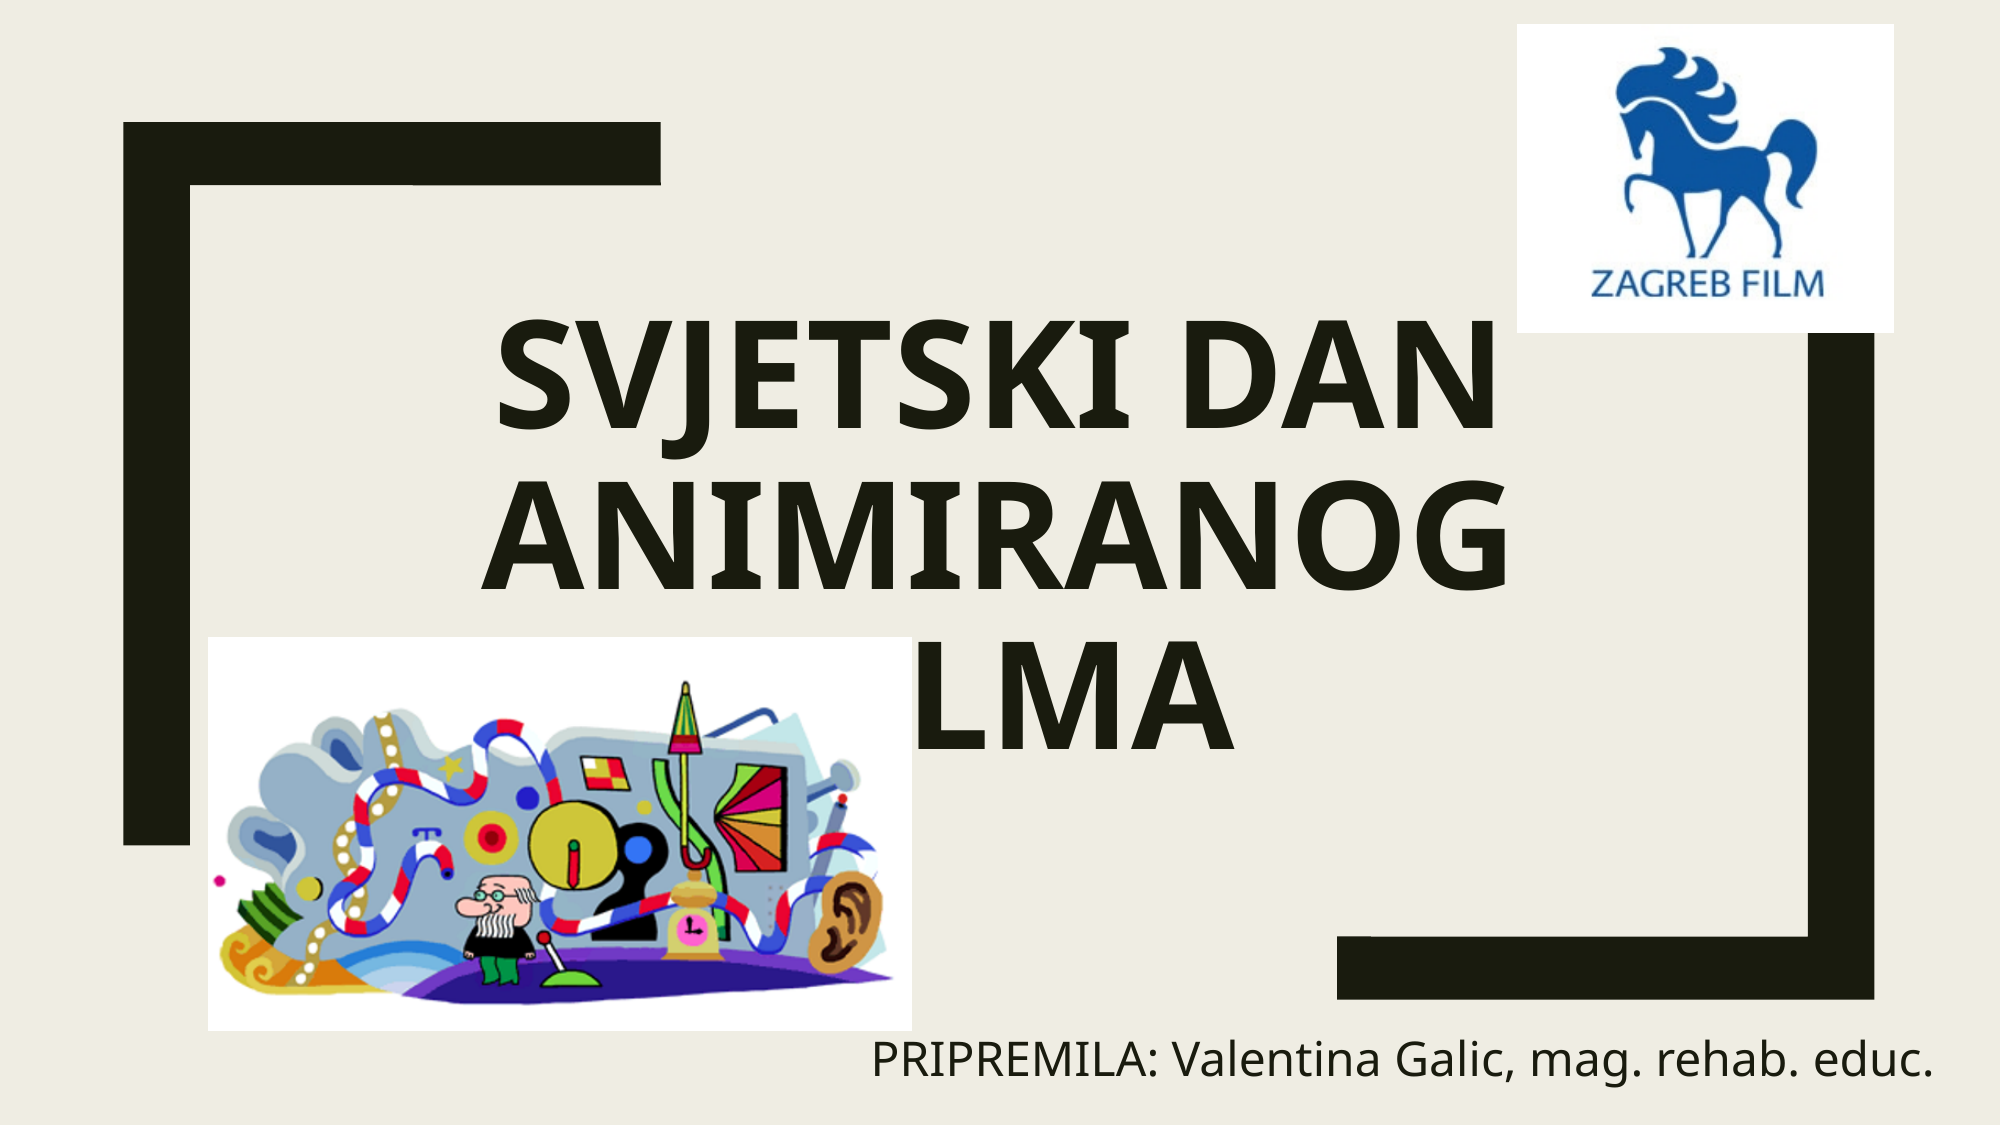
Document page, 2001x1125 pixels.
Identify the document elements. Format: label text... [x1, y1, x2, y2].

picture [1517, 24, 1894, 333]
picture [208, 637, 912, 1031]
title SVJETSKI DAN ANIMIRANOG FILMA [314, 293, 1686, 638]
subtitle PRIPREMILA: Valentina Galic, mag. rehab. educ. [843, 1014, 1964, 1101]
